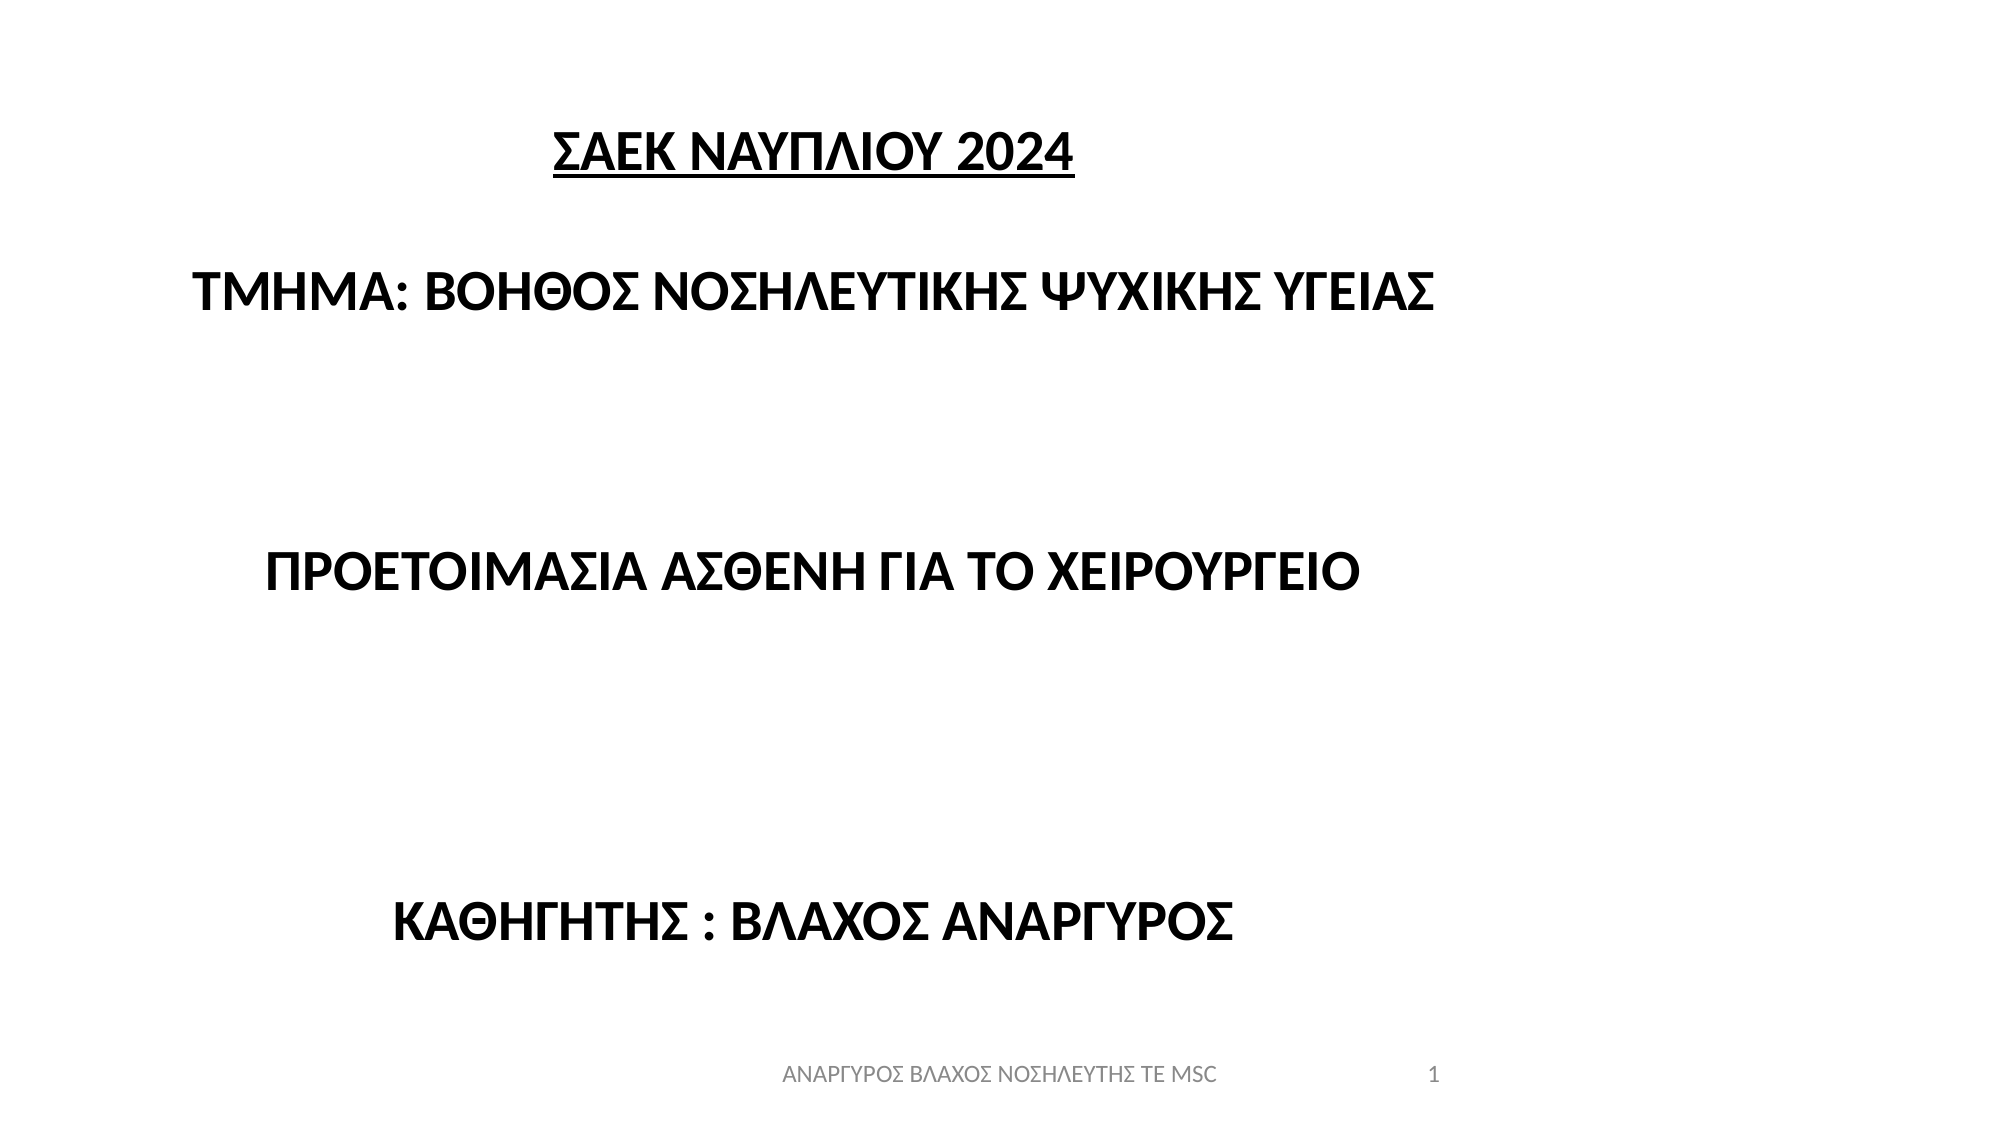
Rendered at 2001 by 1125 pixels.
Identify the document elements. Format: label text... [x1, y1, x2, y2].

text_box ΣΑΕΚ ΝΑΥΠΛΙΟΥ 2024 ΤΜΗΜΑ: ΒΟΗΘΟΣ ΝΟΣΗΛΕΥΤΙΚΗΣ ΨΥΧΙΚΗΣ ΥΓΕΙΑΣ ΠΡΟΕΤΟΙΜΑΣΙΑ ΑΣΘΕΝΗ ΓΙΑ ΤΟ ΧΕΙΡΟΥΡΓΕΙΟ ΚΑΘΗΓΗΤΗΣ : ΒΛΑΧΟΣ ΑΝΑΡΓΥΡΟΣ [177, 104, 1887, 968]
text_box [1412, 1042, 1863, 1103]
text_box ΑΝΑΡΓΥΡΟΣ ΒΛΑΧΟΣ ΝΟΣΗΛΕΥΤΗΣ ΤΕ ΜSC [662, 1042, 1338, 1103]
